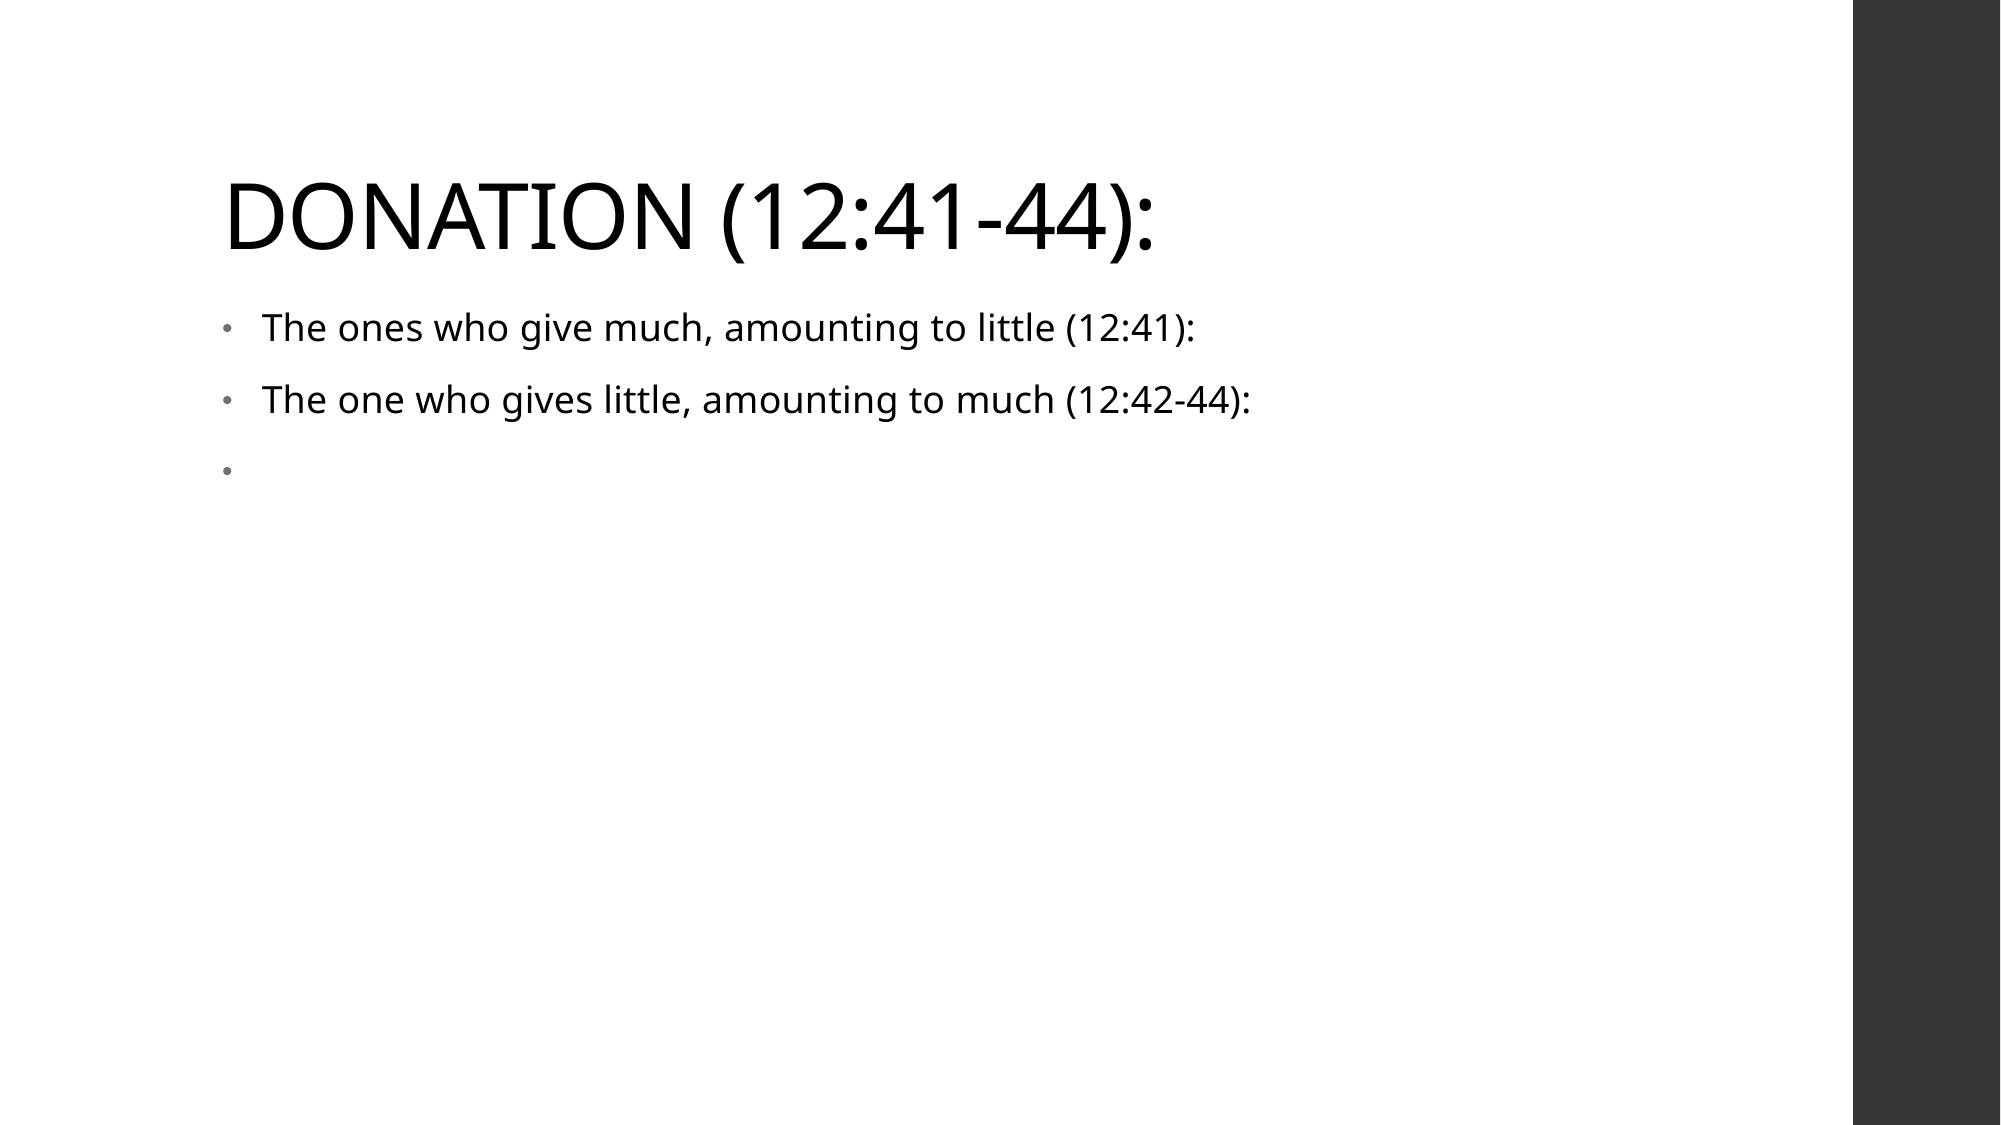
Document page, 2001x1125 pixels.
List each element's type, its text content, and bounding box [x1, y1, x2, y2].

title DONATION (12:41-44): [206, 60, 1797, 278]
list The ones who give much, amounting to little (12:41): The one who gives little, amounting to much (12:42-44): [206, 299, 1617, 1014]
